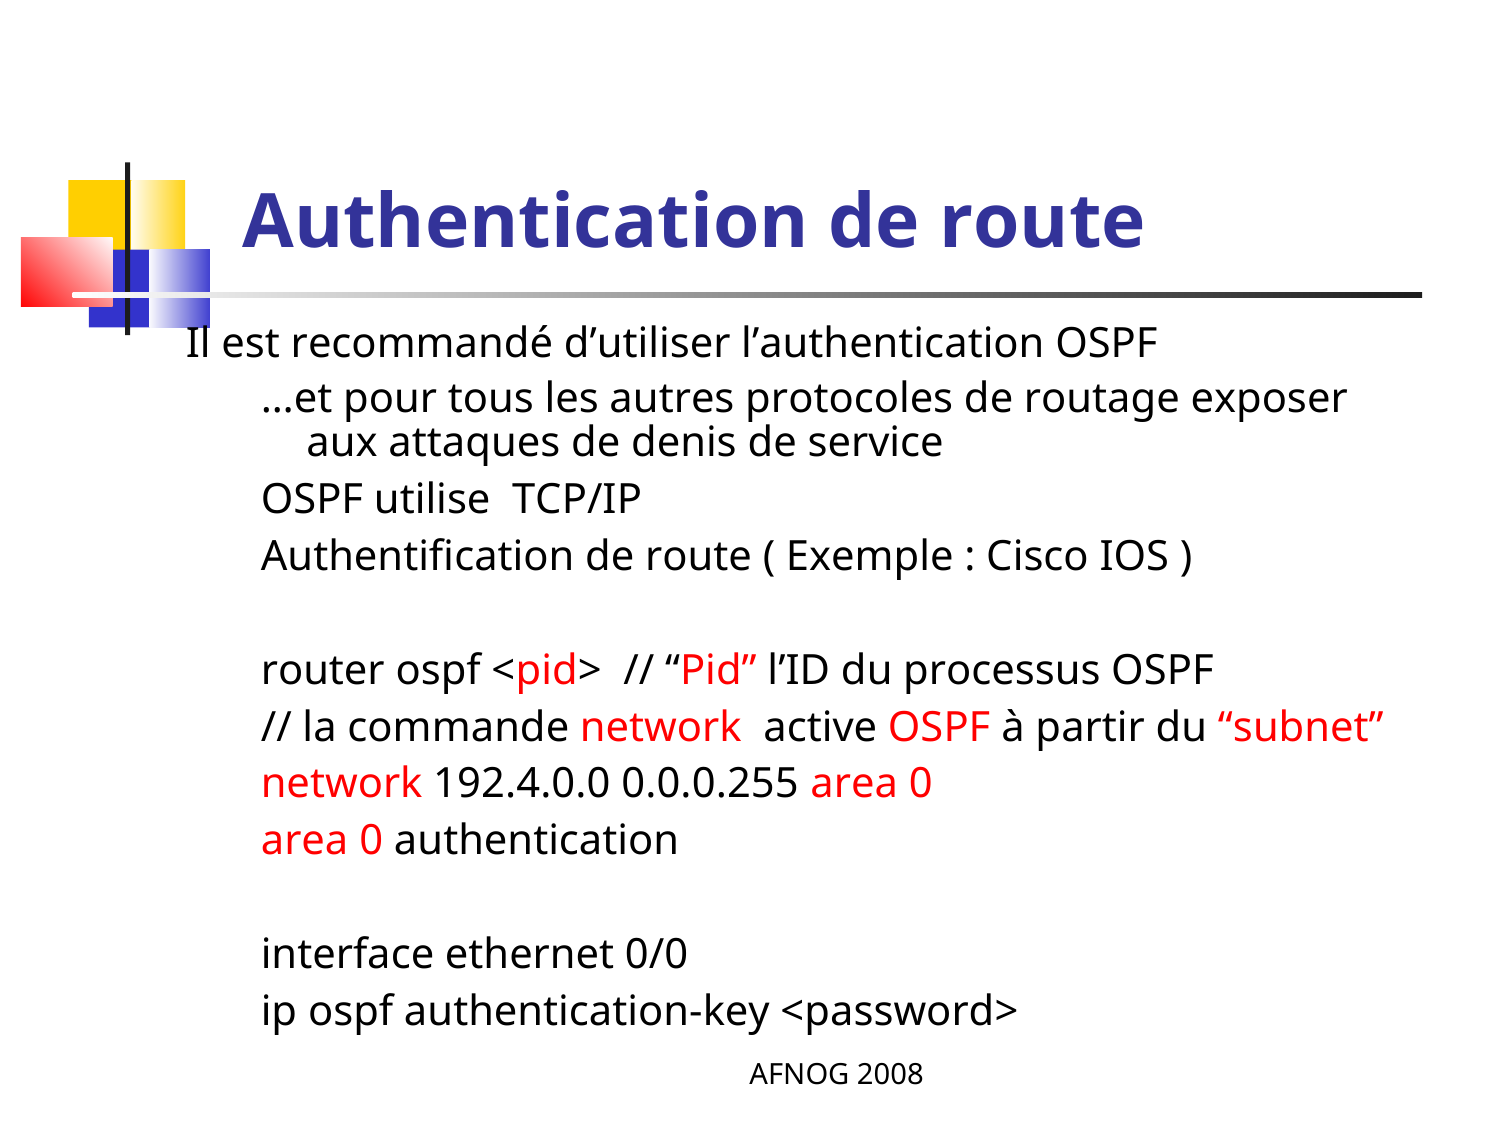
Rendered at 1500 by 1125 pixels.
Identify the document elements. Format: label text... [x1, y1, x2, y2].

list Il est recommandé d’utiliser l’authentication OSPF …et pour tous les autres protocoles de routage exposer aux attaques de denis de service OSPF utilise TCP/IP Authentification de route ( Exemple : Cisco IOS ) router ospf <pid> // “Pid” l’ID du processus OSPF // la commande network active OSPF à partir du “subnet” network 192.4.0.0 0.0.0.255 area 0 area 0 authentication interface ethernet 0/0 ip ospf authentication-key <password> [171, 314, 1436, 1024]
title Authentication de route [188, 35, 1468, 276]
text_box AFNOG 2008 [599, 1024, 1074, 1099]
